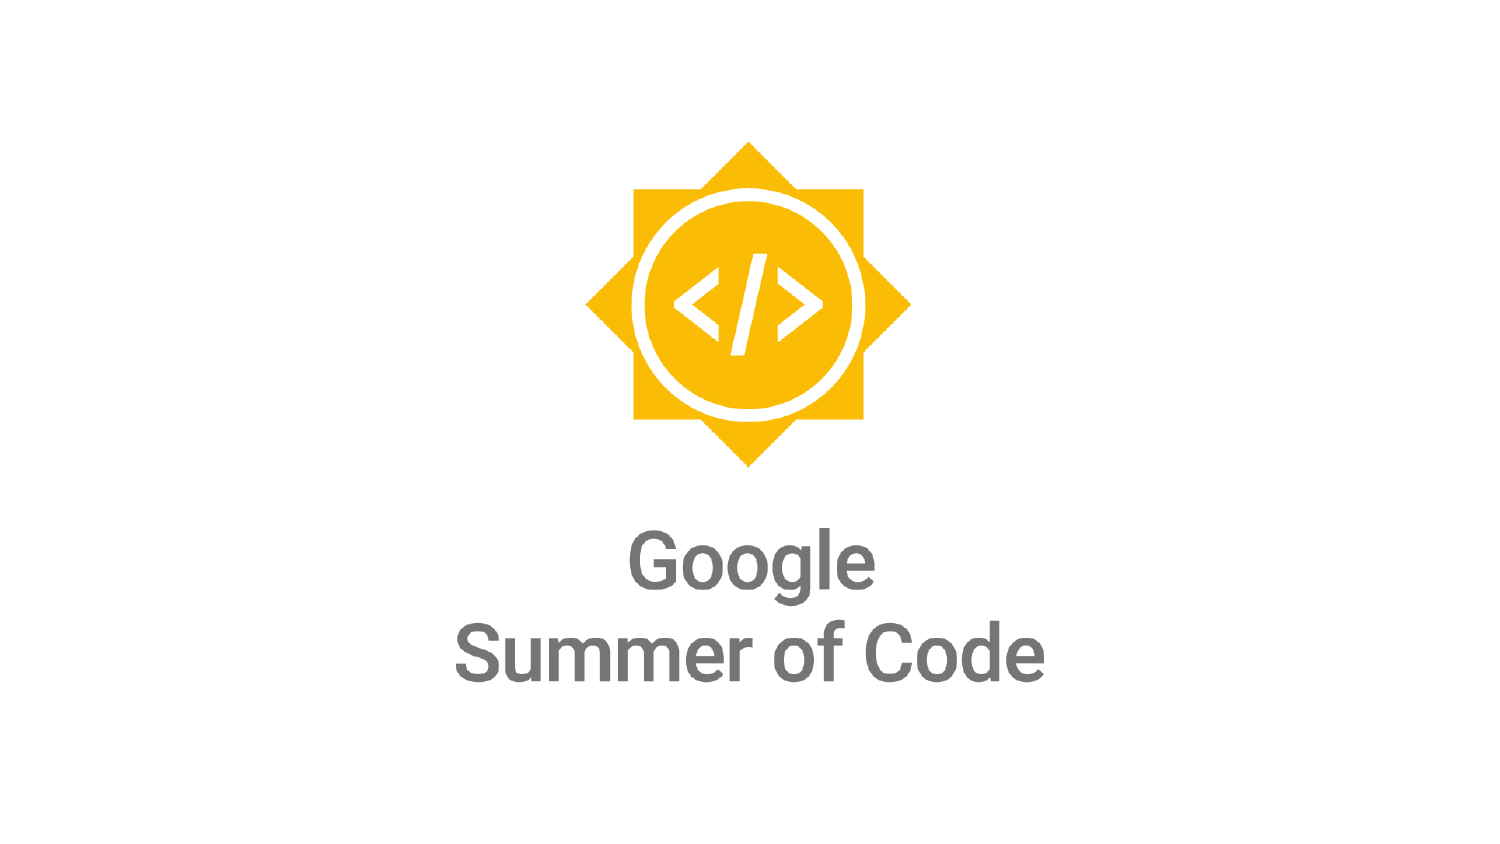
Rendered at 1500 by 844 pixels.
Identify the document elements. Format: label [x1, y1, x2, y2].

picture [439, 111, 1061, 733]
